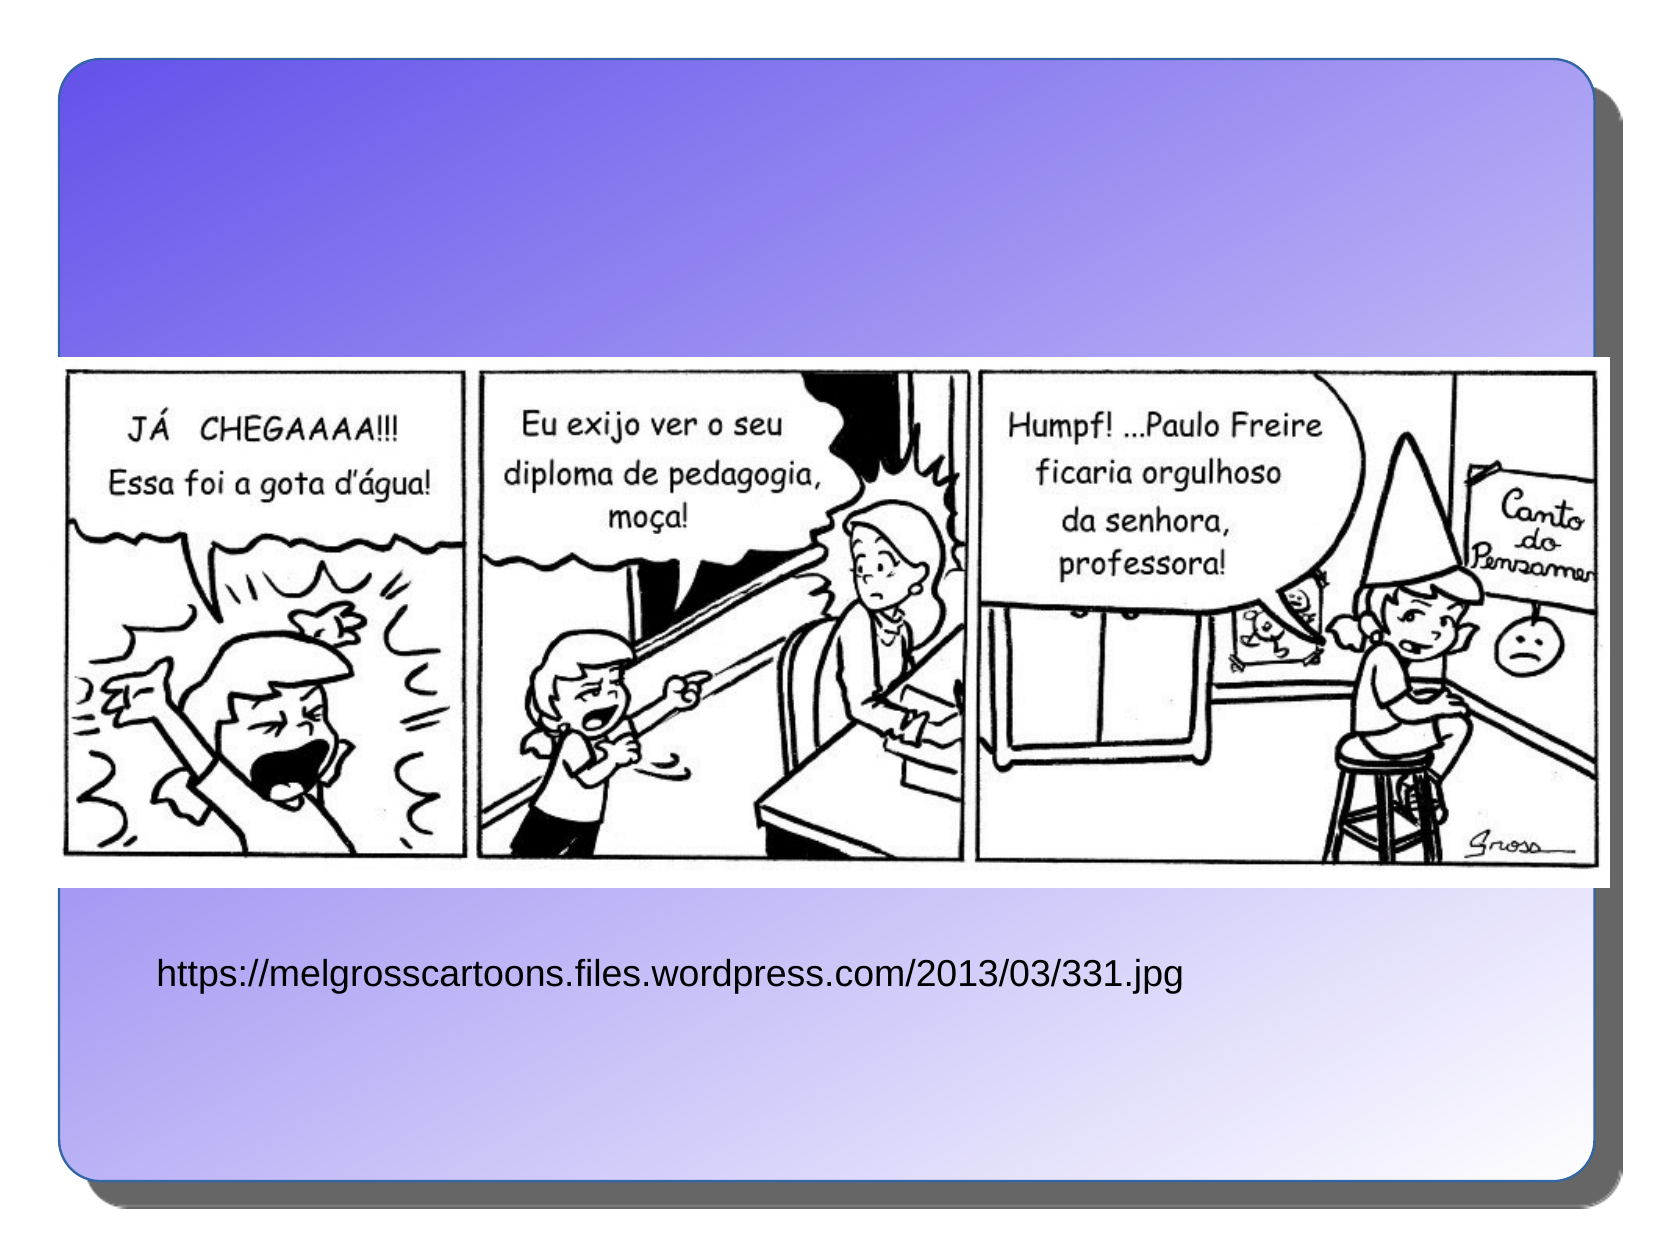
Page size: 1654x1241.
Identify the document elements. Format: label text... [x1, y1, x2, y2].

picture [50, 357, 1610, 888]
text_box https://melgrosscartoons.files.wordpress.com/2013/03/331.jpg [141, 944, 1548, 1002]
